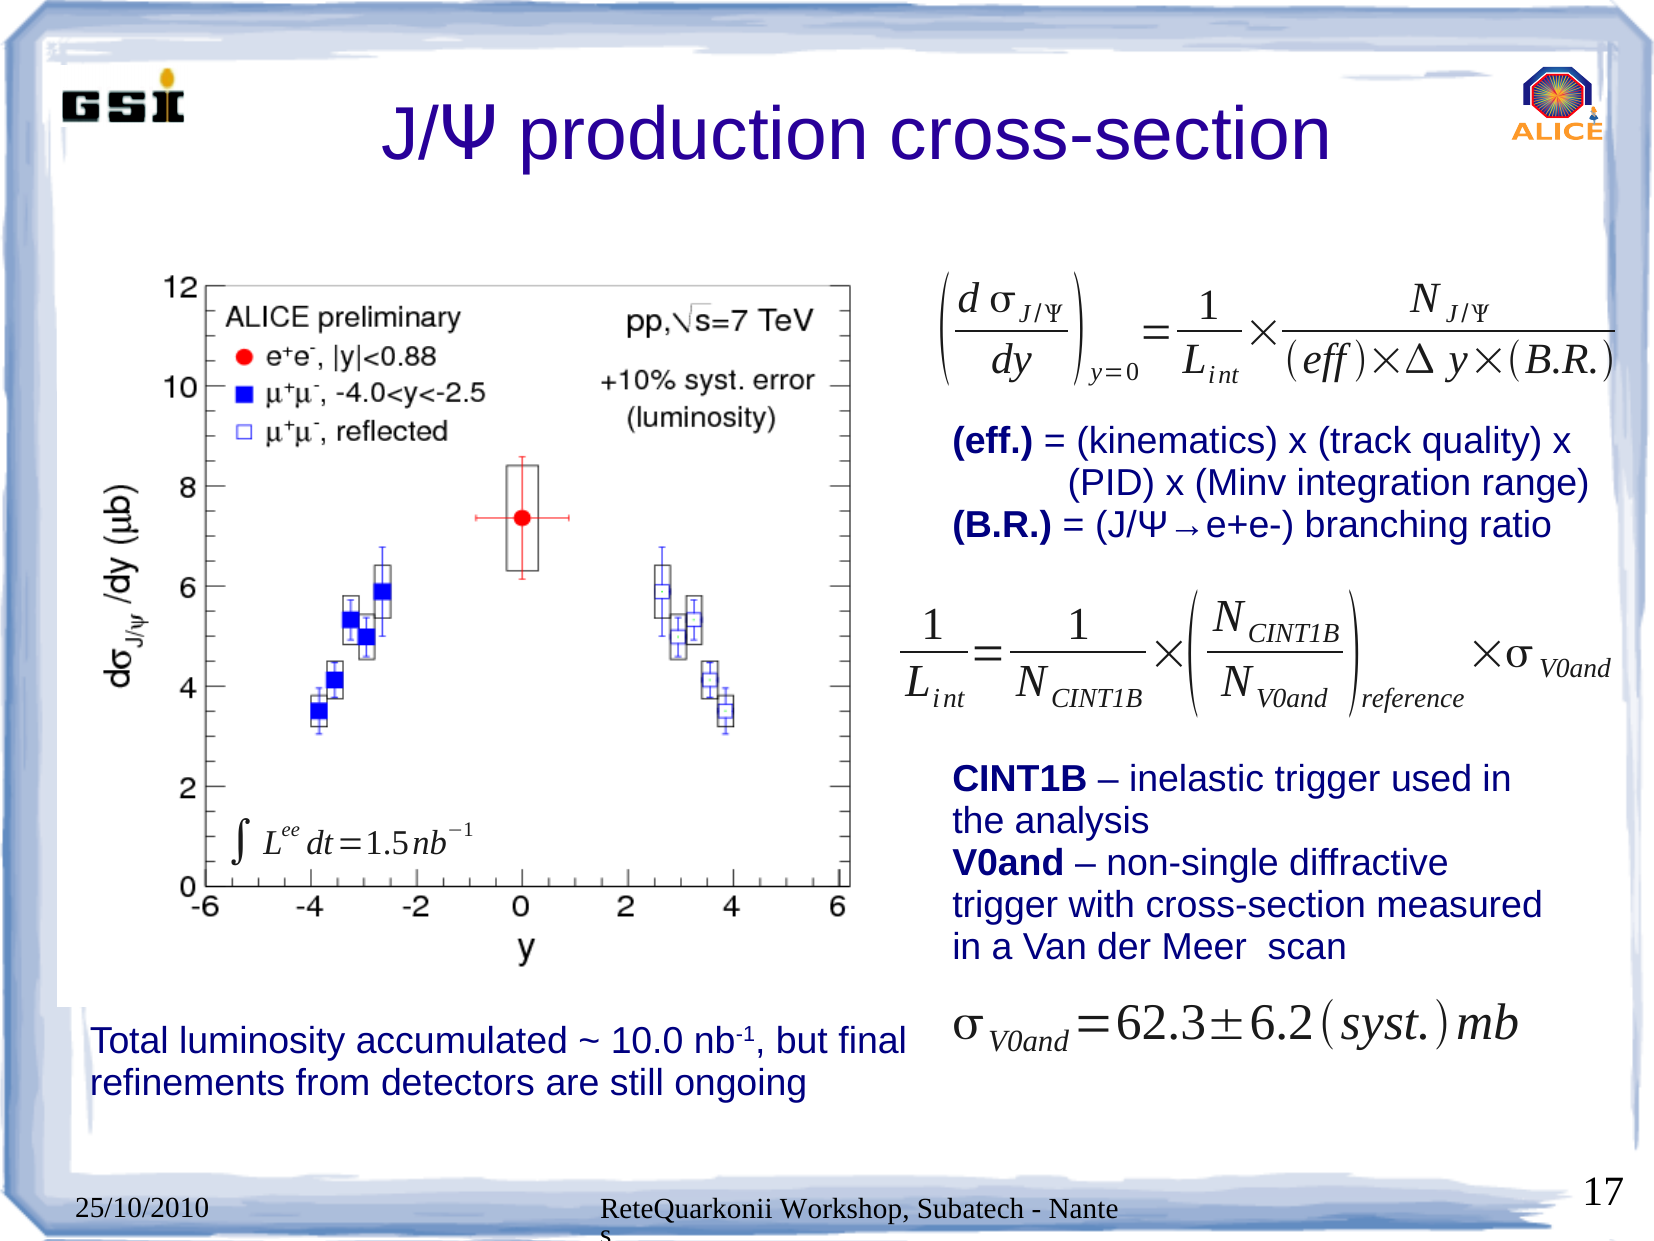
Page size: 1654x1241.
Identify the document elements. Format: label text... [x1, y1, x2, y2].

chart [926, 268, 1629, 389]
title J/Ψ production cross-section [112, 37, 1601, 230]
chart [939, 993, 1531, 1059]
text_box Total luminosity accumulated ~ 10.0 nb-1, but final refinements from detectors are still ongoing [75, 1012, 938, 1113]
chart [886, 586, 1621, 720]
picture [0, 0, 1654, 1241]
chart [218, 815, 483, 869]
text_box (eff.) = (kinematics) x (track quality) x (PID) x (Minv integration range) (B.R.) = (J/Ψ→e+e-) branching ratio [937, 412, 1613, 554]
text_box CINT1B – inelastic trigger used in the analysis V0and – non-single diffractive trigger with cross-section measured in a Van der Meer scan [937, 750, 1576, 975]
